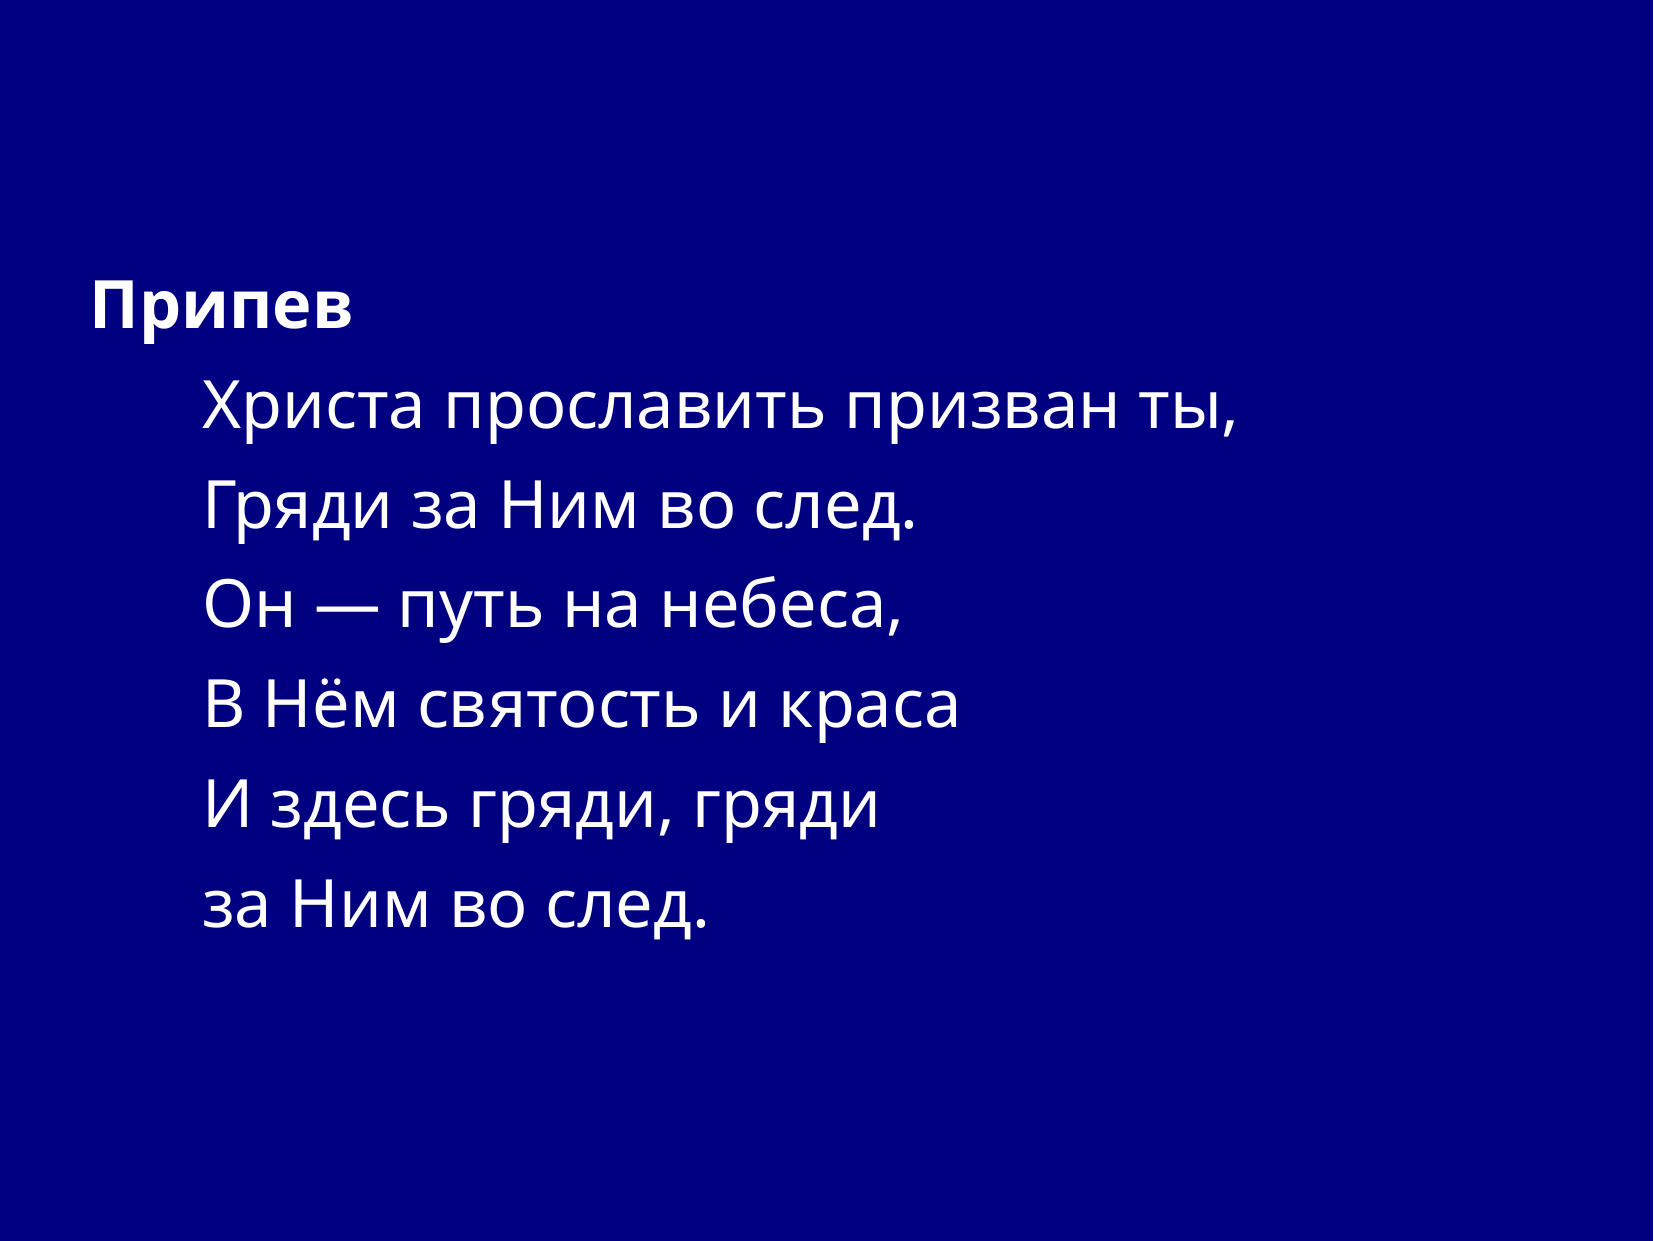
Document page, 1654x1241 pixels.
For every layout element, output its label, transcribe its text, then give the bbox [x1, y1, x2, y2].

text_box Припев Христа прославить призван ты, Гряди за Ним во след. Он — путь на небеса, В Нём святость и краса И здесь гряди, гряди за Ним во след. [75, 150, 1576, 1163]
